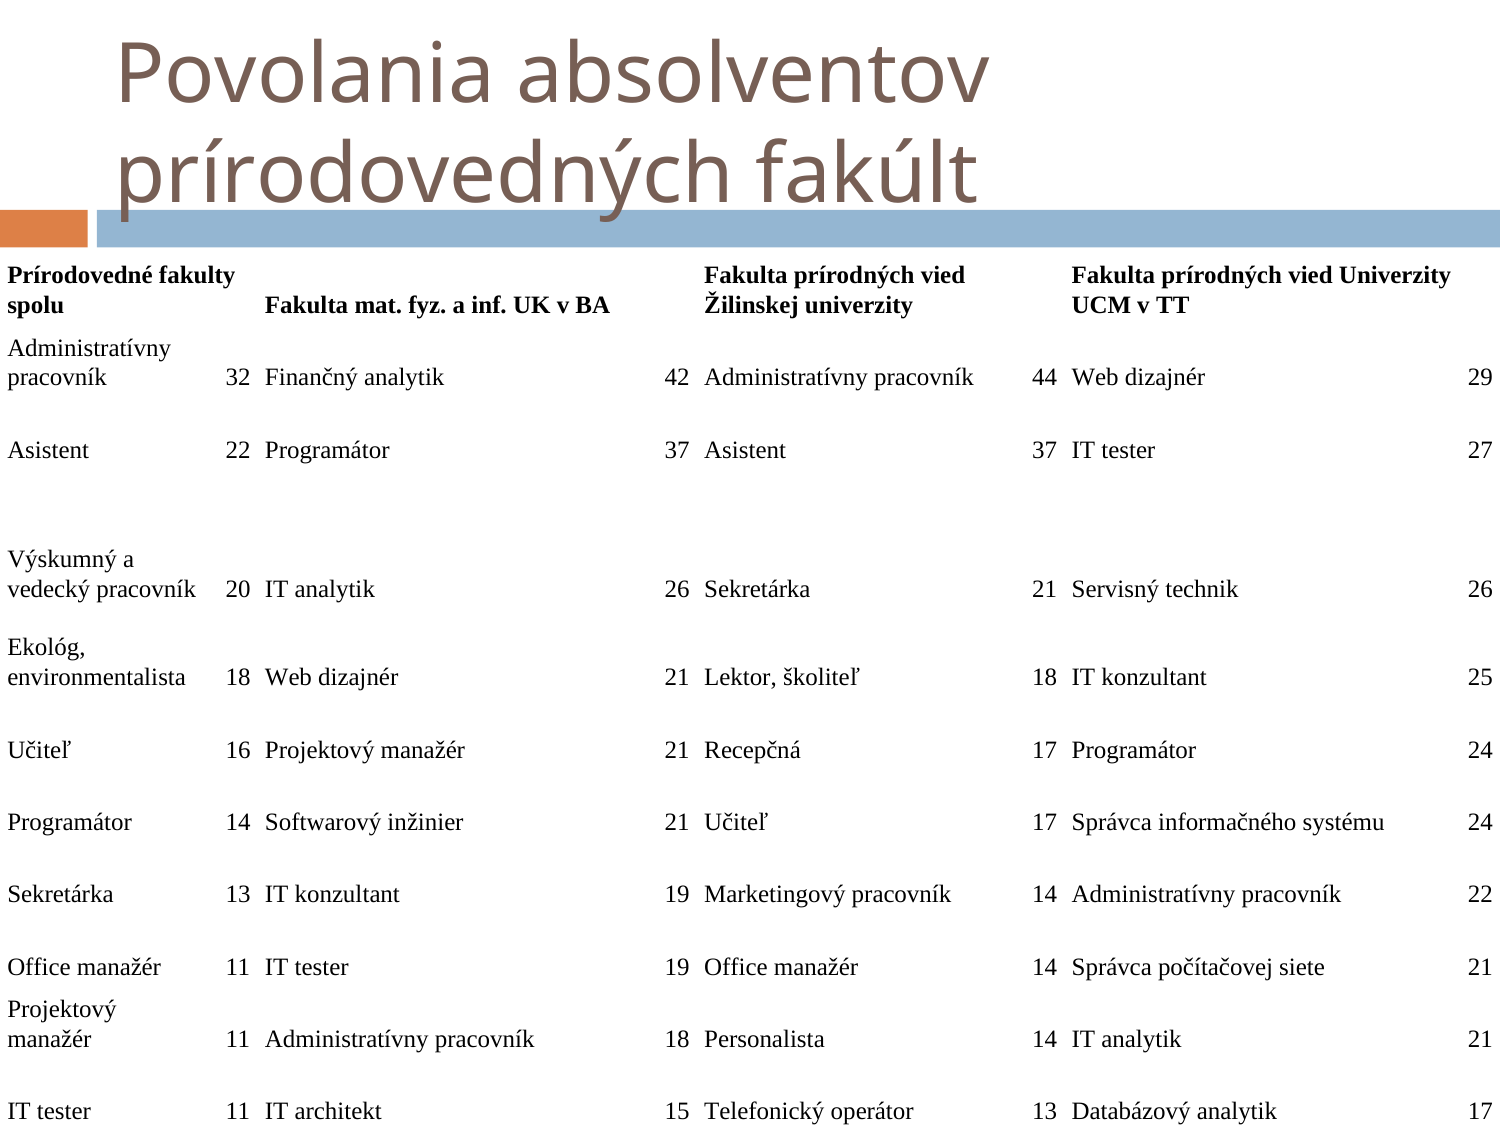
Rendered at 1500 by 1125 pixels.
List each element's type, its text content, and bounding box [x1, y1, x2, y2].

table_cell 22 [211, 391, 258, 463]
table_cell IT tester [0, 1053, 211, 1125]
table_cell Sekretárka [0, 835, 211, 908]
title Povolania absolventov prírodovedných fakúlt [99, 11, 1438, 227]
table_cell Projektový manažér [258, 691, 645, 763]
table_cell IT tester [258, 908, 645, 980]
table_cell Finančný analytik [258, 318, 645, 391]
table_cell Personalista [697, 980, 1013, 1053]
table_cell Projektový manažér [0, 980, 211, 1053]
table_cell Asistent [0, 391, 211, 463]
table_cell 26 [1440, 463, 1500, 602]
table_cell Marketingový pracovník [697, 835, 1013, 908]
table_cell 14 [211, 763, 258, 835]
table_cell Učiteľ [0, 691, 211, 763]
table_cell 25 [1440, 602, 1500, 691]
table_cell Recepčná [697, 691, 1013, 763]
table_cell 15 [645, 1053, 697, 1125]
table_cell IT konzultant [1064, 602, 1440, 691]
table_cell 18 [645, 980, 697, 1053]
table_cell Správca informačného systému [1064, 763, 1440, 835]
table_cell 18 [211, 602, 258, 691]
table_cell 17 [1013, 691, 1064, 763]
table_cell 11 [211, 1053, 258, 1125]
table_cell 13 [1013, 1053, 1064, 1125]
table_cell 26 [645, 463, 697, 602]
table_cell 27 [1440, 391, 1500, 463]
table_cell 22 [1440, 835, 1500, 908]
table_cell IT konzultant [258, 835, 645, 908]
table_cell 29 [1440, 318, 1500, 391]
table_cell Telefonický operátor [697, 1053, 1013, 1125]
table_cell Ekológ, environmentalista [0, 602, 211, 691]
table_cell IT architekt [258, 1053, 645, 1125]
table_cell Asistent [697, 391, 1013, 463]
table_cell Programátor [258, 391, 645, 463]
table_cell 19 [645, 835, 697, 908]
table_cell 24 [1440, 763, 1500, 835]
table_cell 19 [645, 908, 697, 980]
table_cell Administratívny pracovník [0, 318, 211, 391]
table_cell Web dizajnér [1064, 318, 1440, 391]
table_cell 21 [1013, 463, 1064, 602]
table_cell 14 [1013, 980, 1064, 1053]
table_header Fakulta mat. fyz. a inf. UK v BA [258, 246, 697, 318]
table_cell 32 [211, 318, 258, 391]
table_cell Administratívny pracovník [1064, 835, 1440, 908]
table_cell 21 [1440, 908, 1500, 980]
table_cell Databázový analytik [1064, 1053, 1440, 1125]
table_cell 18 [1013, 602, 1064, 691]
table_cell 14 [1013, 908, 1064, 980]
table_cell Programátor [0, 763, 211, 835]
table_cell Softwarový inžinier [258, 763, 645, 835]
table_cell 17 [1440, 1053, 1500, 1125]
table_cell Výskumný a vedecký pracovník [0, 463, 211, 602]
table_cell 42 [645, 318, 697, 391]
table_cell Učiteľ [697, 763, 1013, 835]
table_cell 21 [645, 602, 697, 691]
table_cell Office manažér [0, 908, 211, 980]
table_cell Lektor, školiteľ [697, 602, 1013, 691]
table_cell Programátor [1064, 691, 1440, 763]
table_header Fakulta prírodných vied Univerzity UCM v TT [1064, 246, 1500, 318]
table_cell 21 [645, 763, 697, 835]
table_cell Web dizajnér [258, 602, 645, 691]
table_cell IT analytik [1064, 980, 1440, 1053]
table_cell IT tester [1064, 391, 1440, 463]
table_cell 21 [645, 691, 697, 763]
table_cell 16 [211, 691, 258, 763]
table_cell 20 [211, 463, 258, 602]
table_cell Administratívny pracovník [258, 980, 645, 1053]
table_cell 24 [1440, 691, 1500, 763]
table_cell Servisný technik [1064, 463, 1440, 602]
table_cell IT analytik [258, 463, 645, 602]
table_cell 21 [1440, 980, 1500, 1053]
table_cell 37 [1013, 391, 1064, 463]
table_cell Správca počítačovej siete [1064, 908, 1440, 980]
table_header Prírodovedné fakulty spolu [0, 246, 258, 318]
table_cell 14 [1013, 835, 1064, 908]
table_cell 44 [1013, 318, 1064, 391]
table_cell Sekretárka [697, 463, 1013, 602]
table_cell 11 [211, 980, 258, 1053]
table_cell 37 [645, 391, 697, 463]
table_cell 17 [1013, 763, 1064, 835]
table_cell 13 [211, 835, 258, 908]
table_cell Administratívny pracovník [697, 318, 1013, 391]
table_header Fakulta prírodných vied Žilinskej univerzity [697, 246, 1064, 318]
table_cell 11 [211, 908, 258, 980]
table_cell Office manažér [697, 908, 1013, 980]
